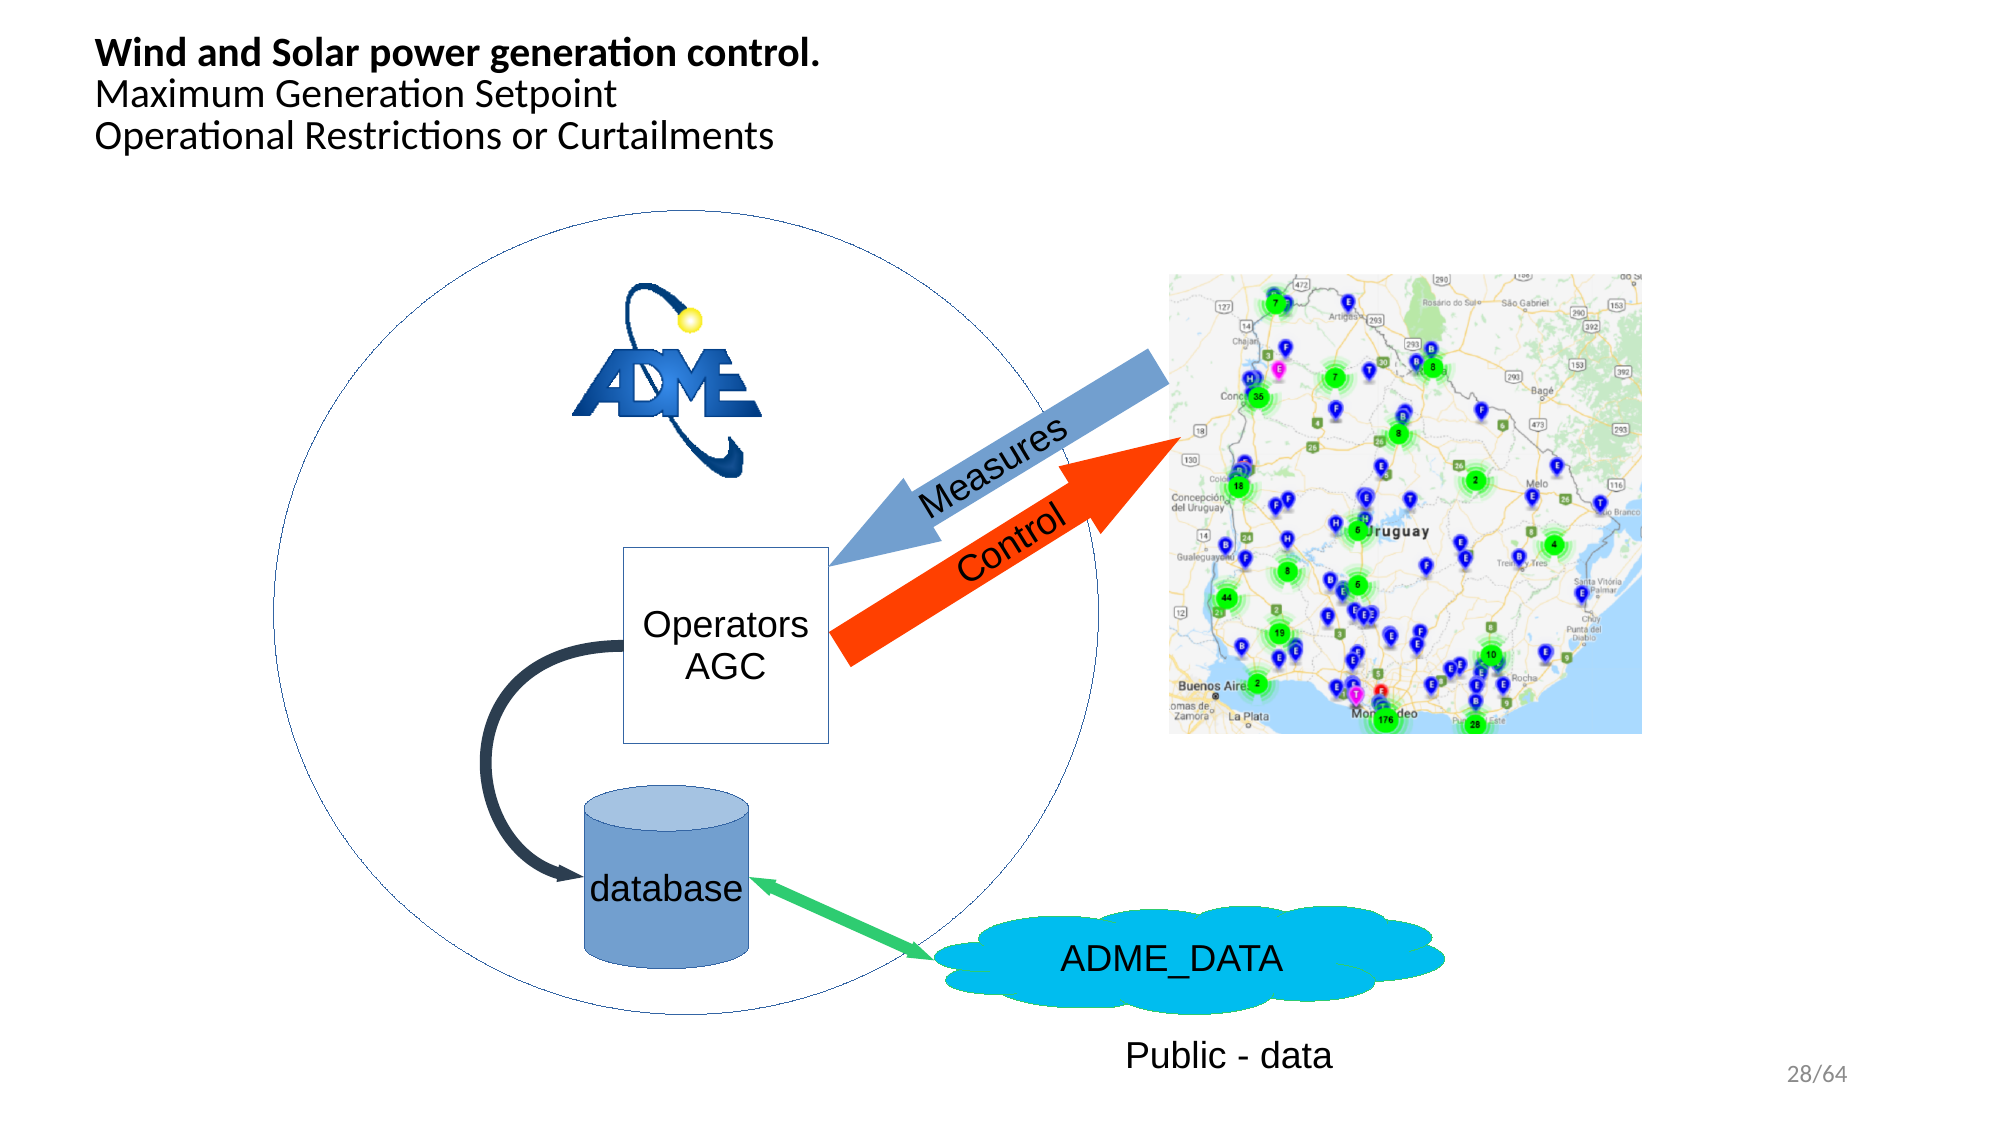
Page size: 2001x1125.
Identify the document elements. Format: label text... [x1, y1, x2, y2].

text_box Public - data [1110, 1027, 1430, 1103]
text_box database [584, 812, 749, 969]
picture [1169, 273, 1642, 734]
text_box Operators AGC [623, 547, 829, 744]
text_box [829, 449, 1069, 631]
title Wind and Solar power generation control. Maximum Generation Setpoint Operational Restrictions or Curtailments [94, 24, 1347, 171]
picture [572, 283, 768, 482]
text_box [492, 520, 1099, 945]
text_box [273, 210, 1043, 1015]
text_box ADME_DATA [934, 906, 1445, 1015]
